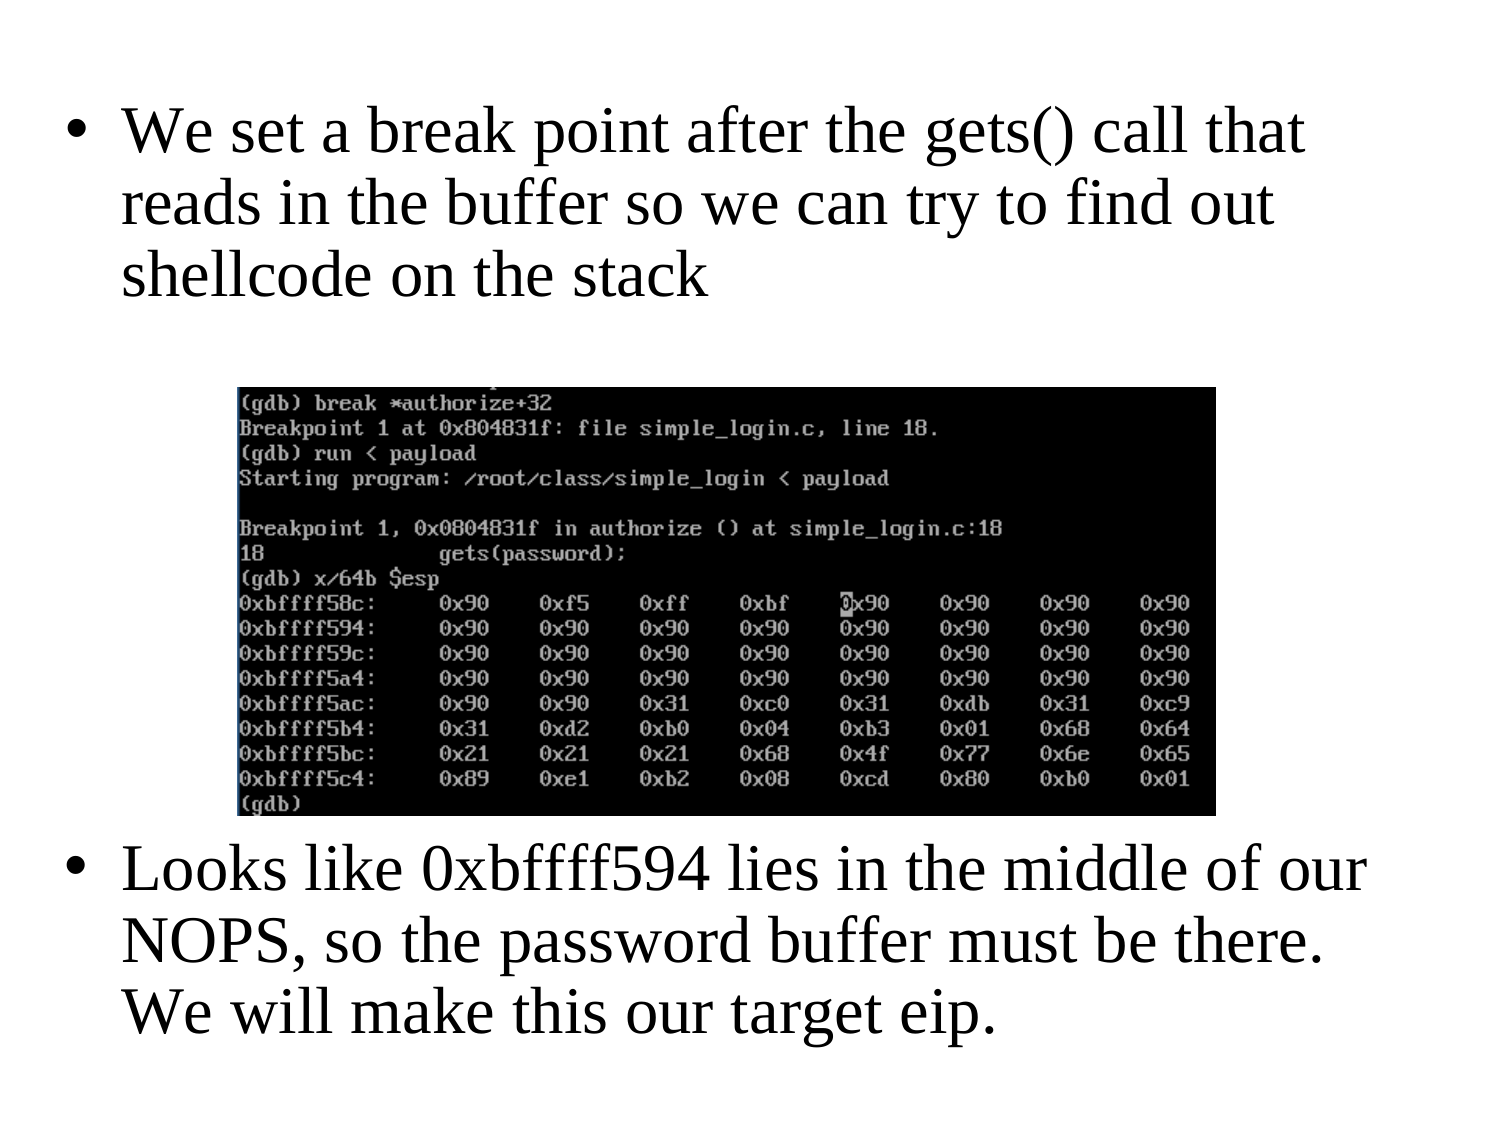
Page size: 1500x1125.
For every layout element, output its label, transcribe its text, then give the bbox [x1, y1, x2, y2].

picture [237, 387, 1216, 816]
text_box Looks like 0xbffff594 lies in the middle of our NOPS, so the password buffer must be there. We will make this our target eip. [50, 824, 1401, 1075]
list We set a break point after the gets() call that reads in the buffer so we can try to find out shellcode on the stack [50, 87, 1401, 338]
